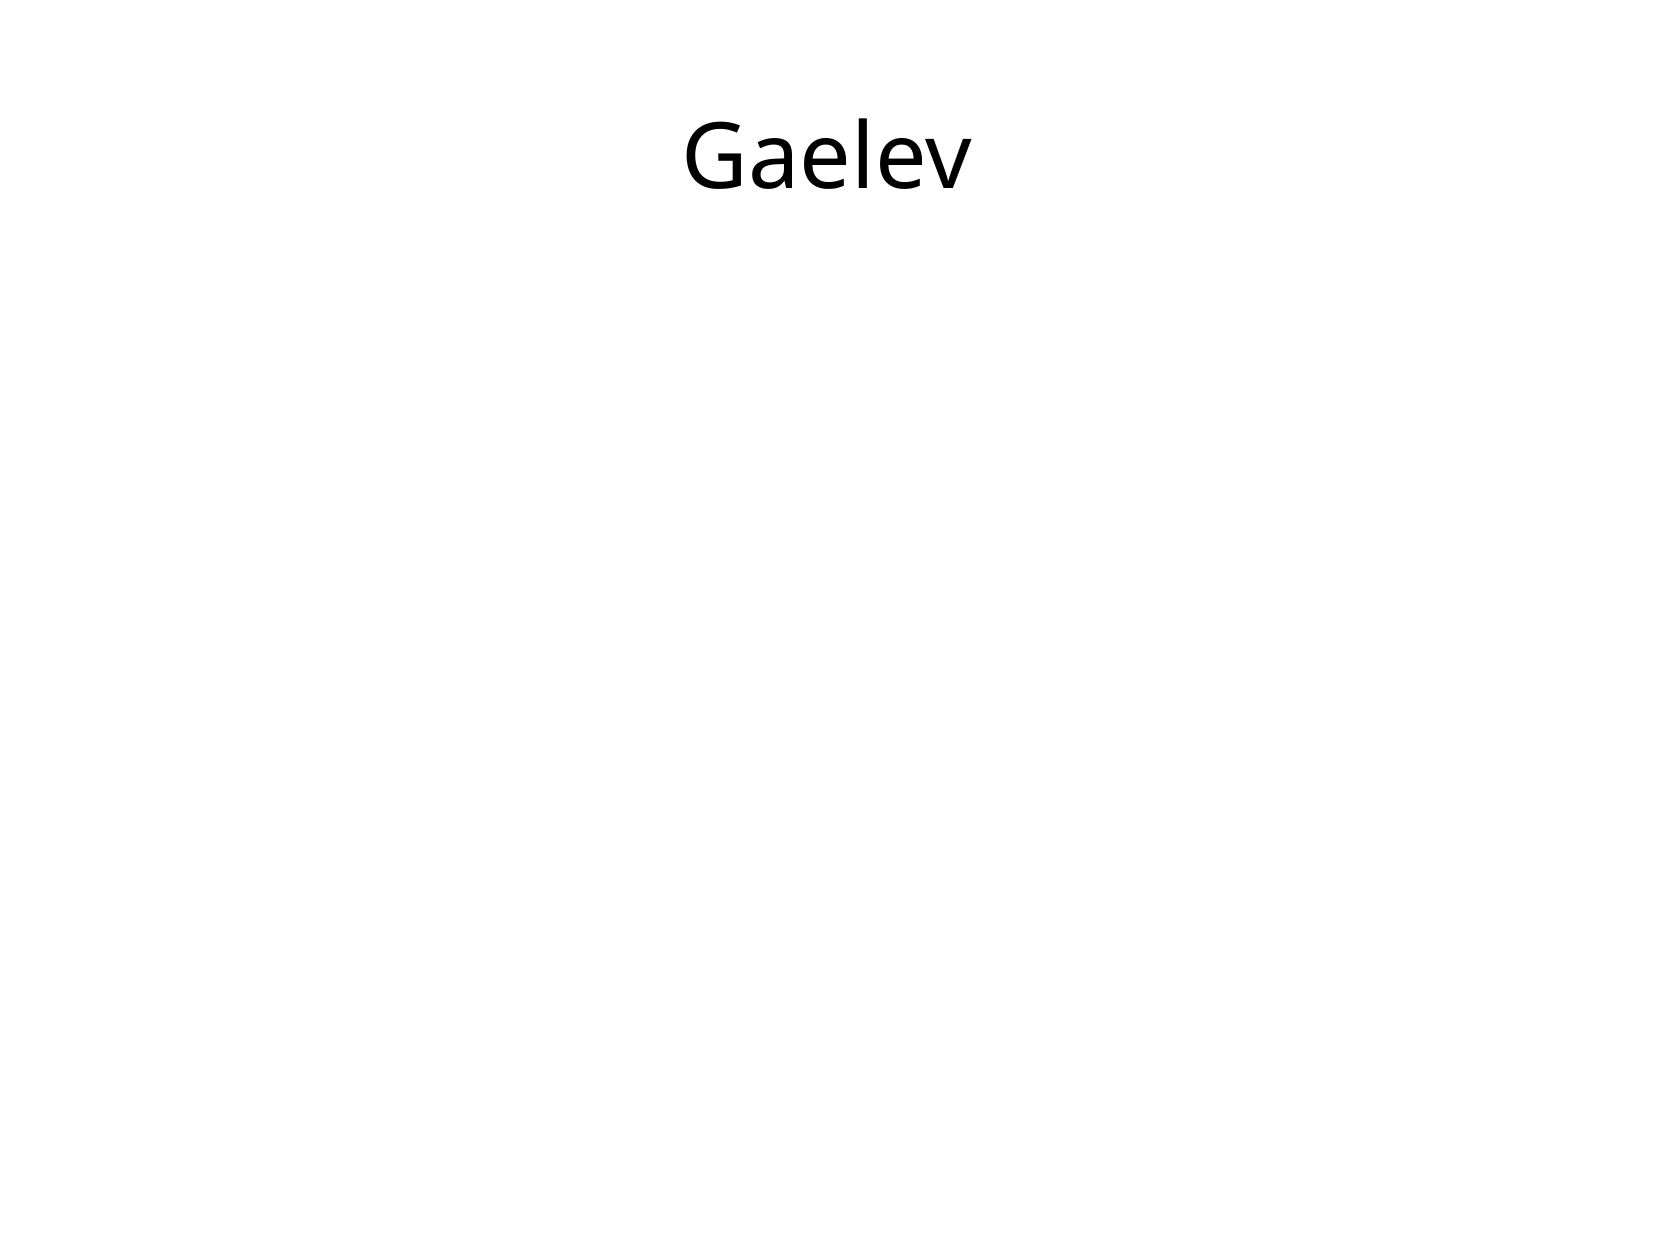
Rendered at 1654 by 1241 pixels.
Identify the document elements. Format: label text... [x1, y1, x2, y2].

title Gaelev [82, 49, 1571, 257]
